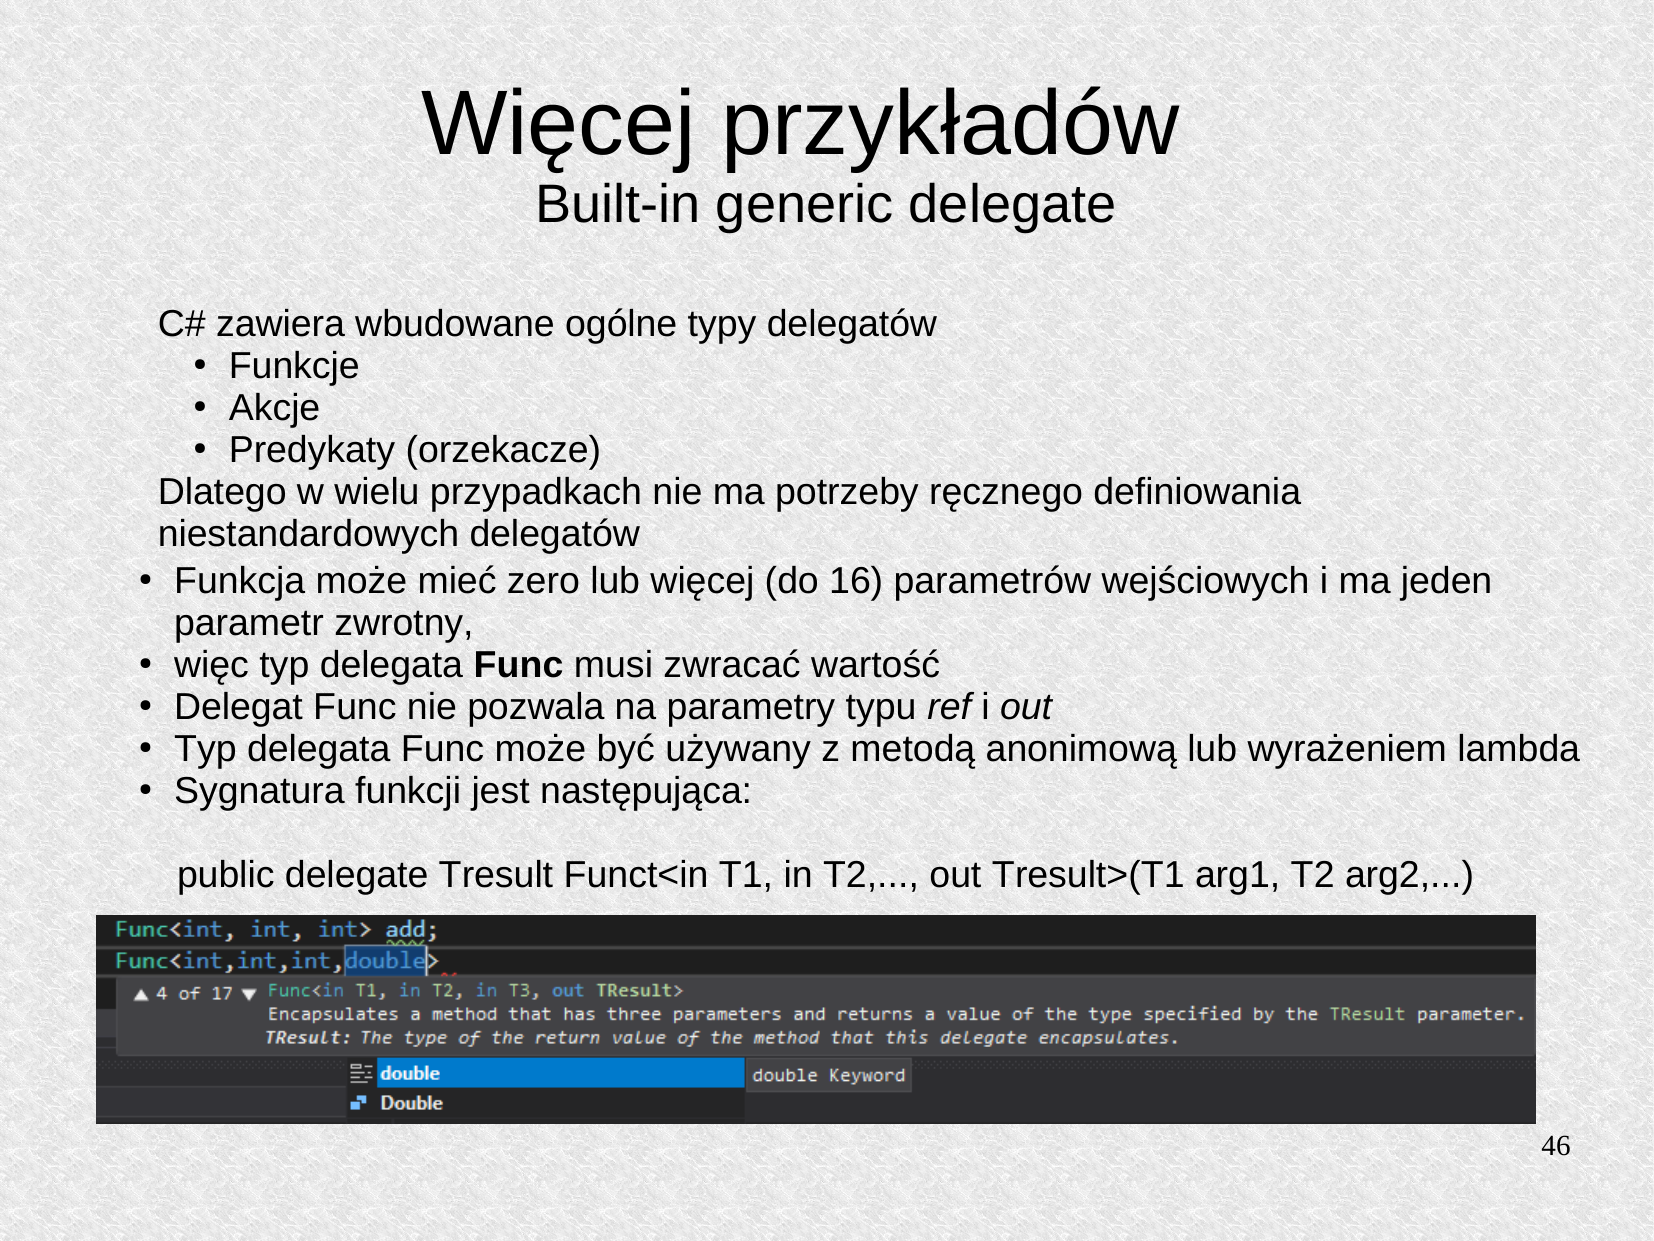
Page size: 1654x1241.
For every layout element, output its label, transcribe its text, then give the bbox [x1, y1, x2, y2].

title Więcej przykładów Built-in generic delegate [82, 49, 1571, 257]
text_box Funkcja może mieć zero lub więcej (do 16) parametrów wejściowych i ma jeden parametr zwrotny, więc typ delegata Func musi zwracać wartość Delegat Func nie pozwala na parametry typu ref i out Typ delegata Func może być używany z metodą anonimową lub wyrażeniem lambda Sygnatura funkcji jest następująca: public delegate Tresult Funct<in T1, in T2,..., out Tresult>(T1 arg1, T2 arg2,...) [88, 552, 1603, 945]
picture [0, 0, 1654, 1241]
text_box C# zawiera wbudowane ogólne typy delegatów Funkcje Akcje Predykaty (orzekacze) Dlatego w wielu przypadkach nie ma potrzeby ręcznego definiowania niestandardowych delegatów [143, 295, 1506, 552]
